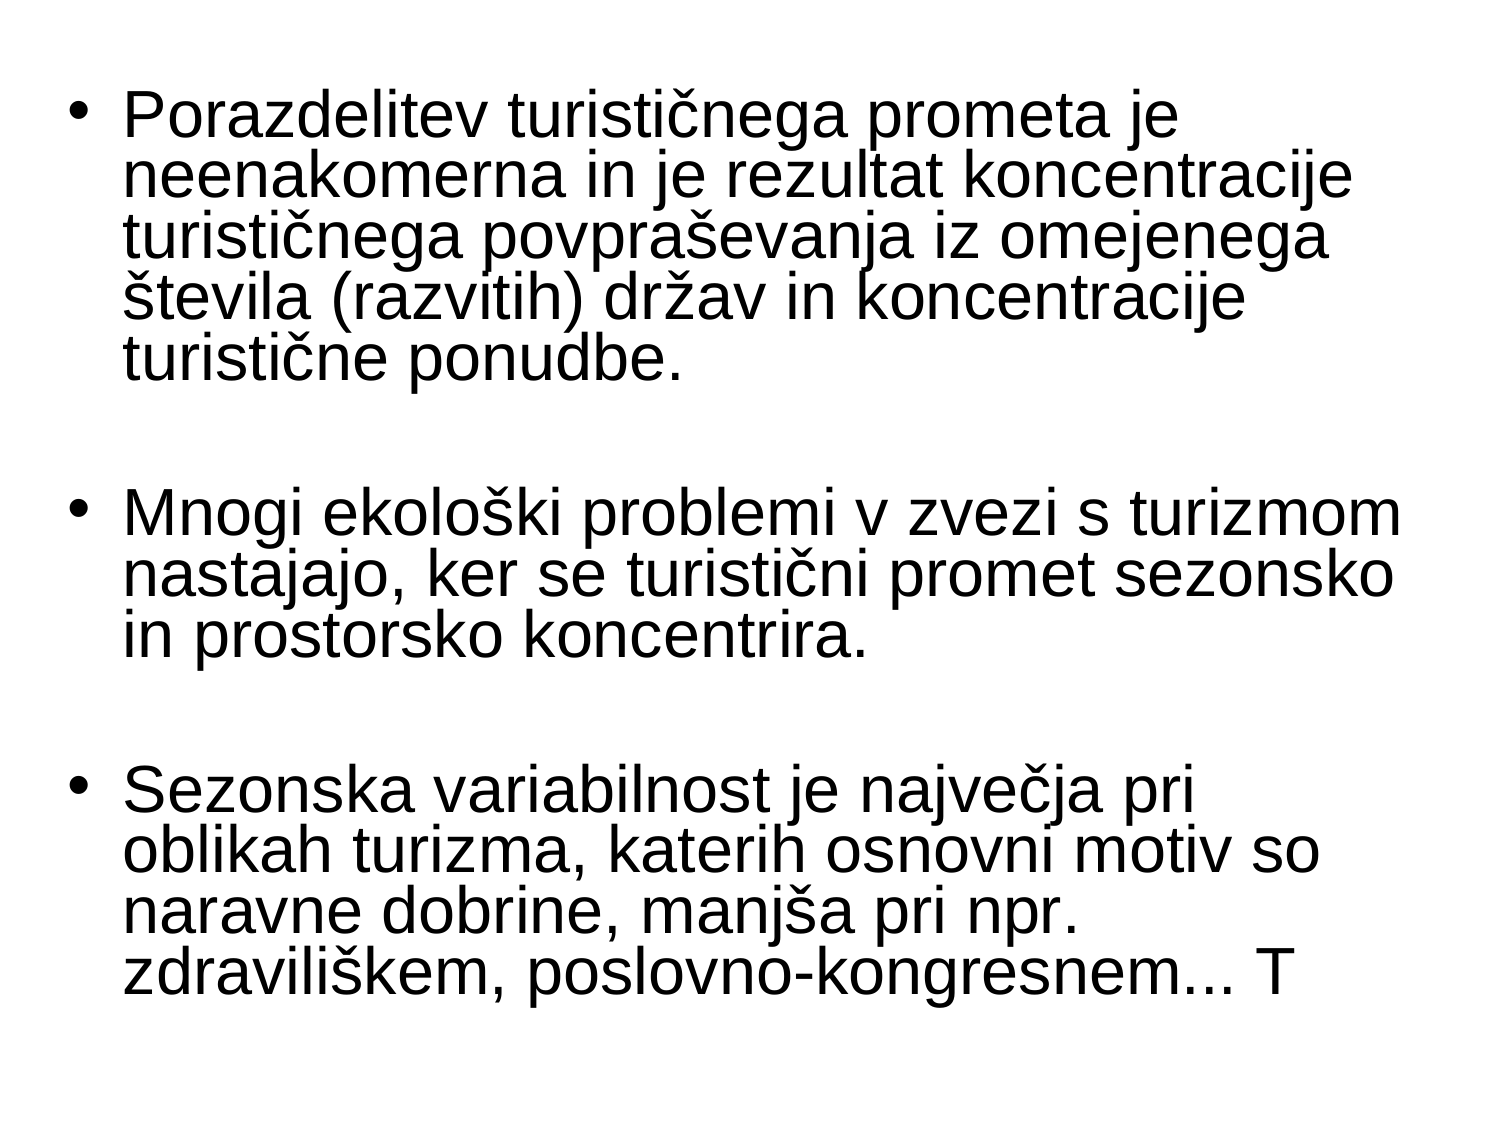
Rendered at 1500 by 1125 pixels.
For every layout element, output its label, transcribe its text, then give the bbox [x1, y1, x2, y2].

list Porazdelitev turističnega prometa je neenakomerna in je rezultat koncentracije turističnega povpraševanja iz omejenega števila (razvitih) držav in koncentracije turistične ponudbe. Mnogi ekološki problemi v zvezi s turizmom nastajajo, ker se turistični promet sezonsko in prostorsko koncentrira. Sezonska variabilnost je največja pri oblikah turizma, katerih osnovni motiv so naravne dobrine, manjša pri npr. zdraviliškem, poslovno-kongresnem... T [67, 88, 1418, 1050]
